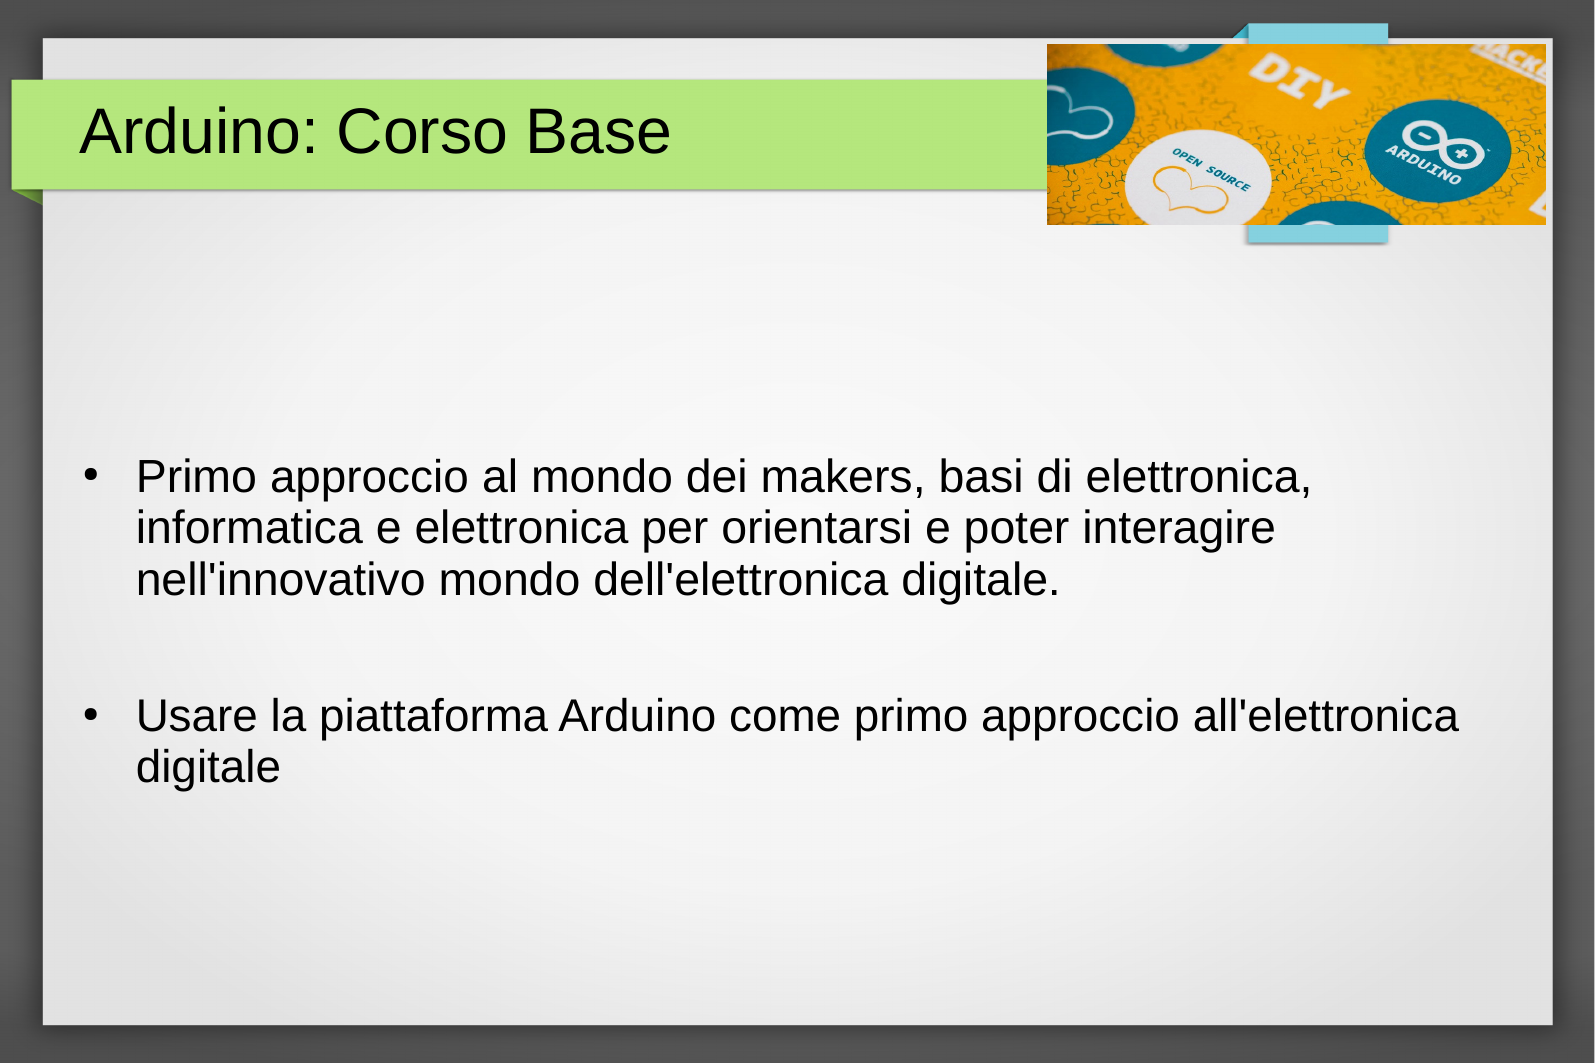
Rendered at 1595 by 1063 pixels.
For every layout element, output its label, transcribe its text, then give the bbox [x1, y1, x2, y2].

title Arduino: Corso Base [79, 80, 1047, 183]
picture [0, 0, 1595, 1063]
text_box [82, 290, 1571, 634]
list Primo approccio al mondo dei makers, basi di elettronica, informatica e elettronica per orientarsi e poter interagire nell'innovativo mondo dell'elettronica digitale. [64, 450, 1501, 690]
list Usare la piattaforma Arduino come primo approccio all'elettronica digitale [64, 690, 1501, 985]
